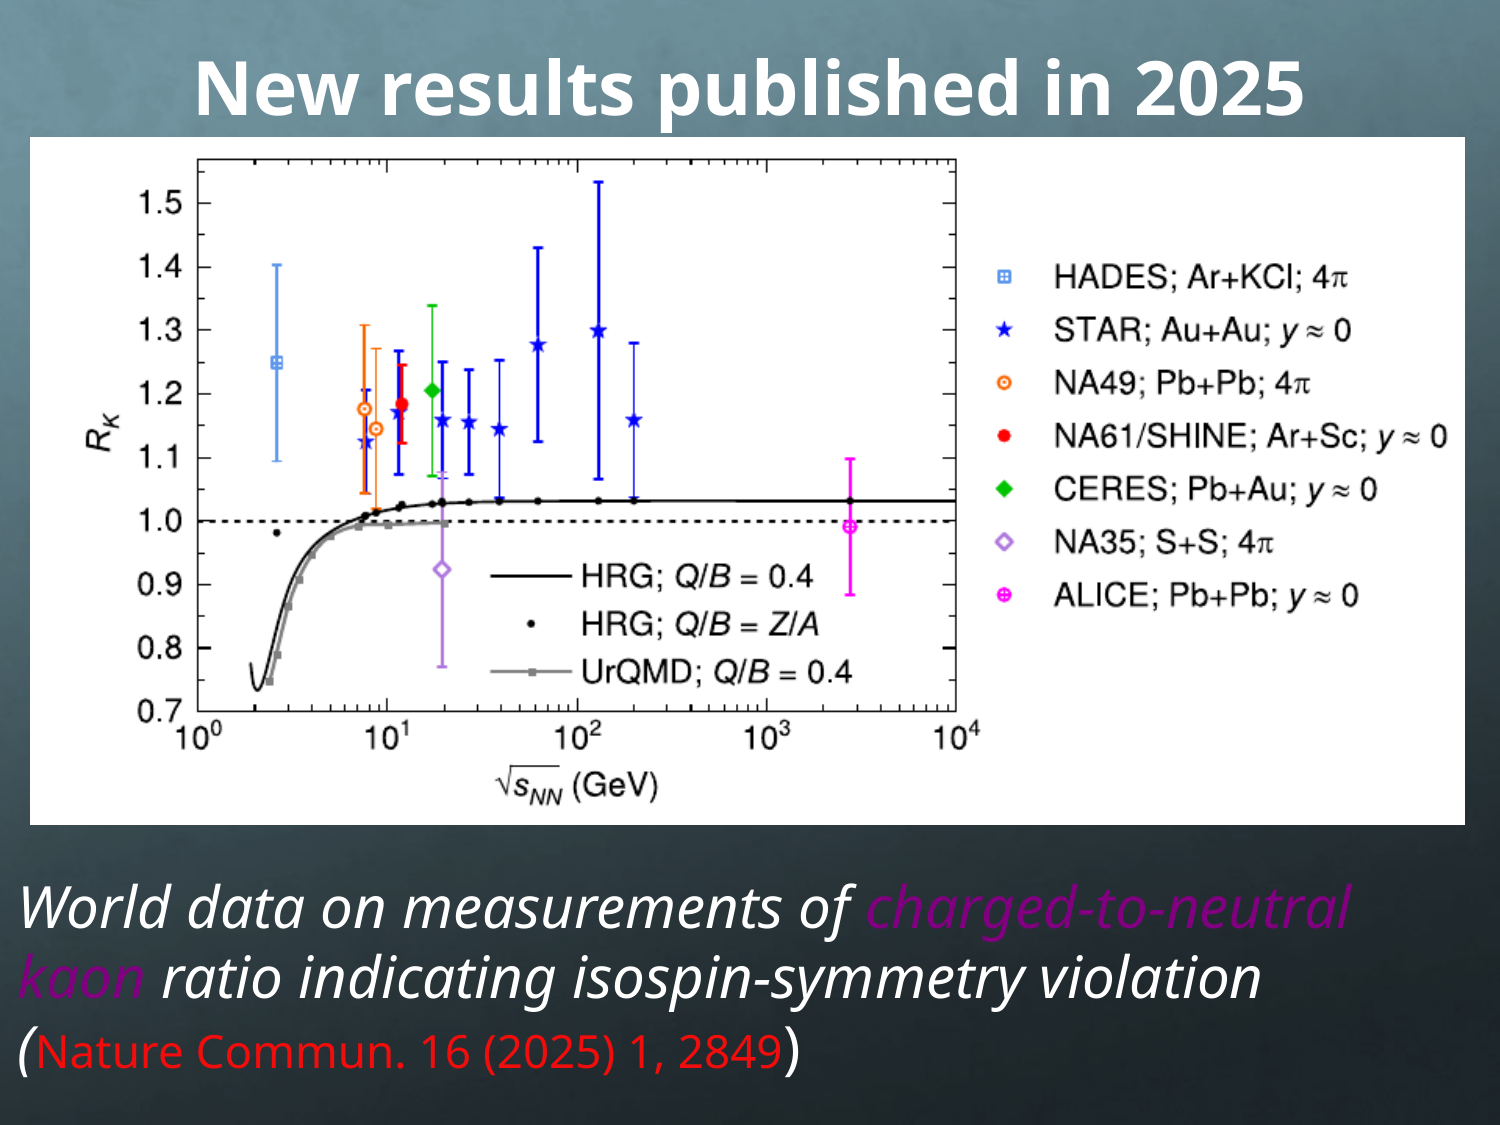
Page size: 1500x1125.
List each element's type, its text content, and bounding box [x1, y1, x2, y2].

title World data on measurements of charged-to-neutral kaon ratio indicating isospin-symmetry violation (Nature Commun. 16 (2025) 1, 2849) [17, 865, 1441, 1082]
title New results published in 2025 [75, 0, 1425, 137]
picture [0, 0, 1500, 1125]
